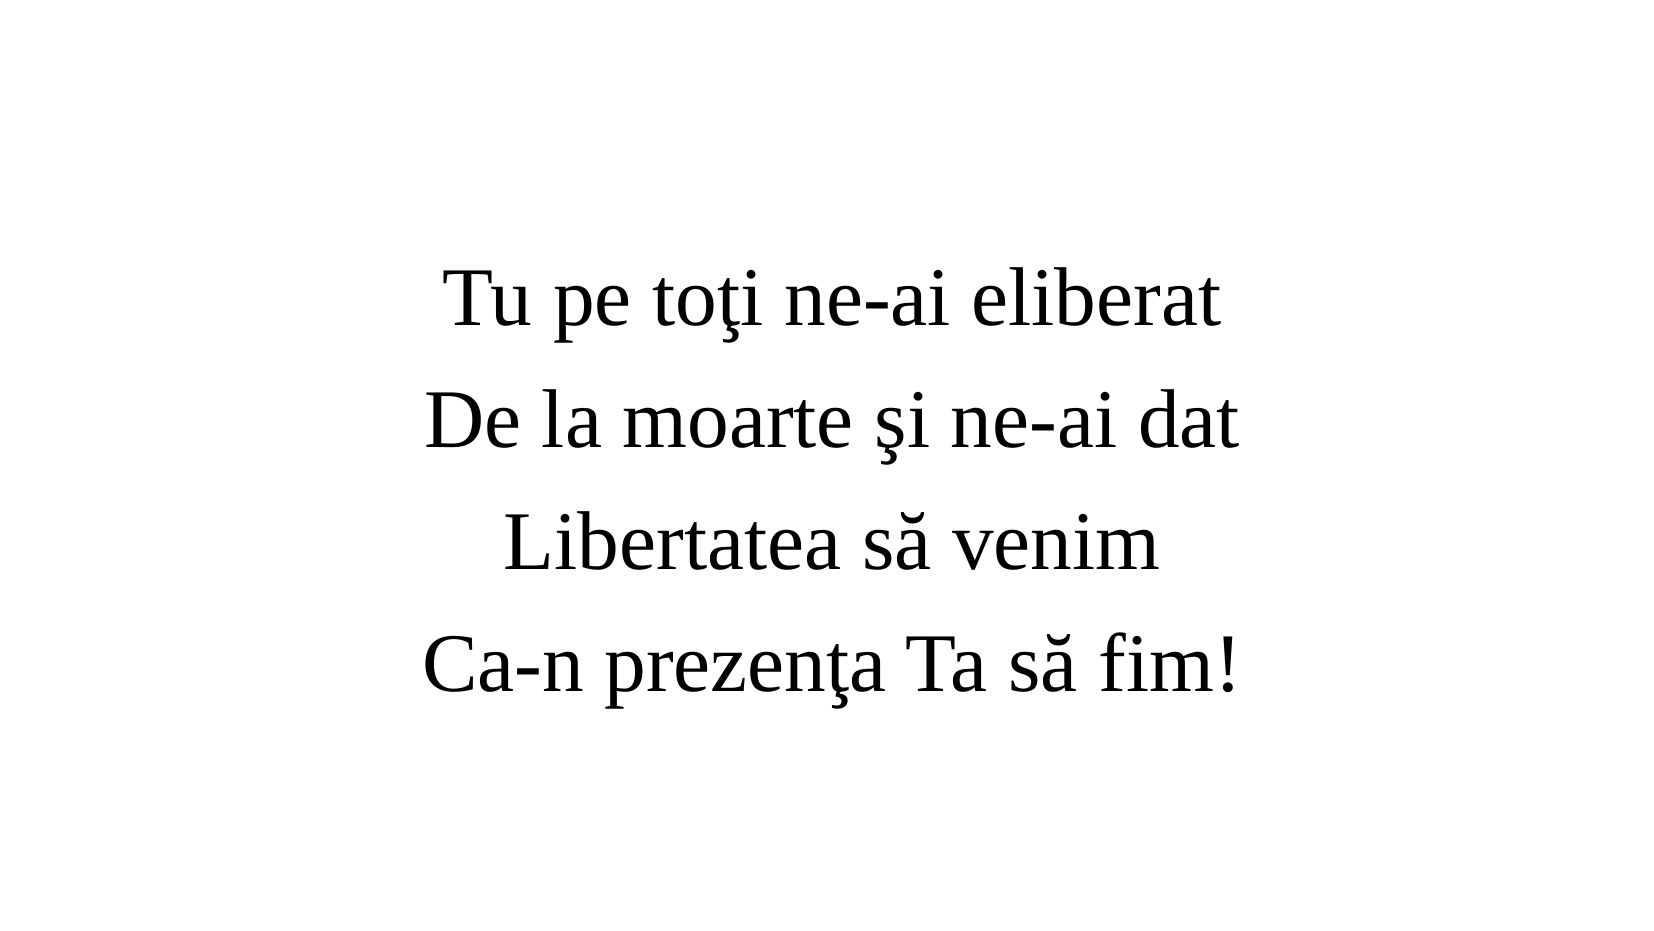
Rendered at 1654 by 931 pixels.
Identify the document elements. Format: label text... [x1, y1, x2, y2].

subtitle Tu pe toţi ne-ai eliberat De la moarte şi ne-ai dat Libertatea să venim Ca-n prezenţa Ta să fim! [94, 238, 1571, 712]
